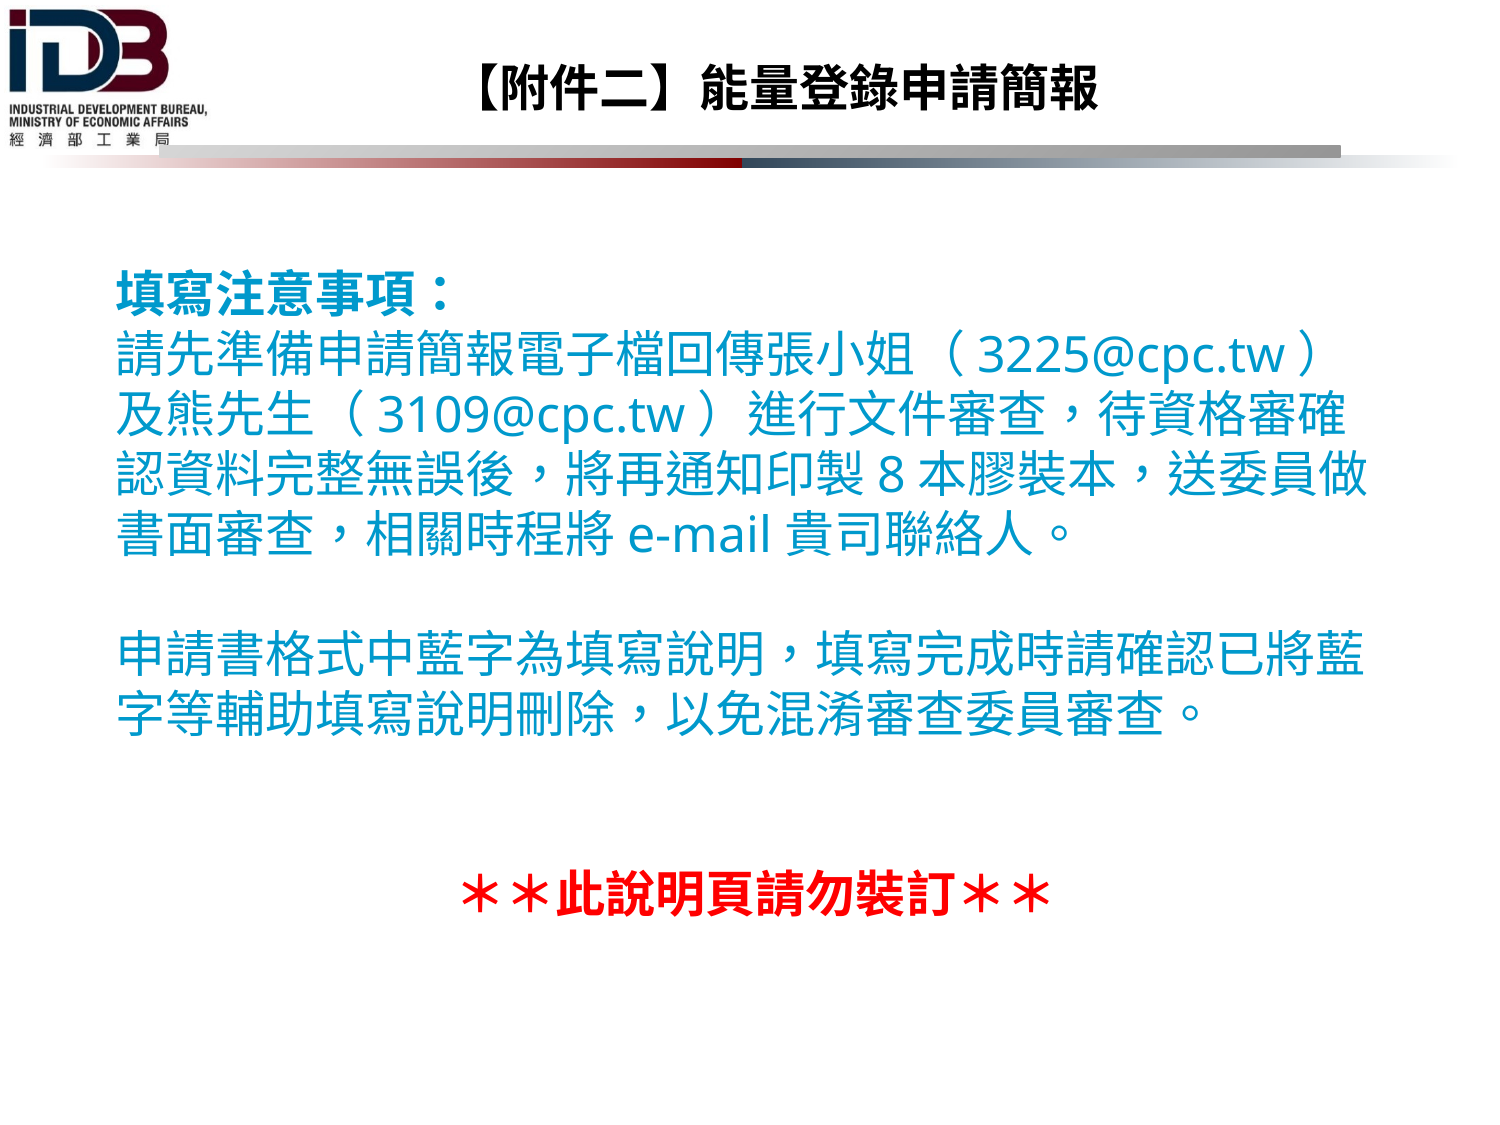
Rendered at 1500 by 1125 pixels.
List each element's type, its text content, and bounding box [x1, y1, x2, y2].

text_box 【附件二】能量登錄申請簡報 [213, 72, 1336, 124]
text_box 【附件二】能量登錄申請簡報 [863, 72, 885, 85]
text_box 填寫注意事項： 請先準備申請簡報電子檔回傳張小姐（3225@cpc.tw）及熊先生（3109@cpc.tw）進行文件審查，待資格審確認資料完整無誤後，將再通知印製8本膠裝本，送委員做書面審查，相關時程將e-mail貴司聯絡人。 申請書格式中藍字為填寫說明，填寫完成時請確認已將藍字等輔助填寫說明刪除，以免混淆審查委員審查。 ＊＊此說明頁請勿裝訂＊＊ [100, 255, 1412, 1035]
text_box [159, 146, 1341, 158]
